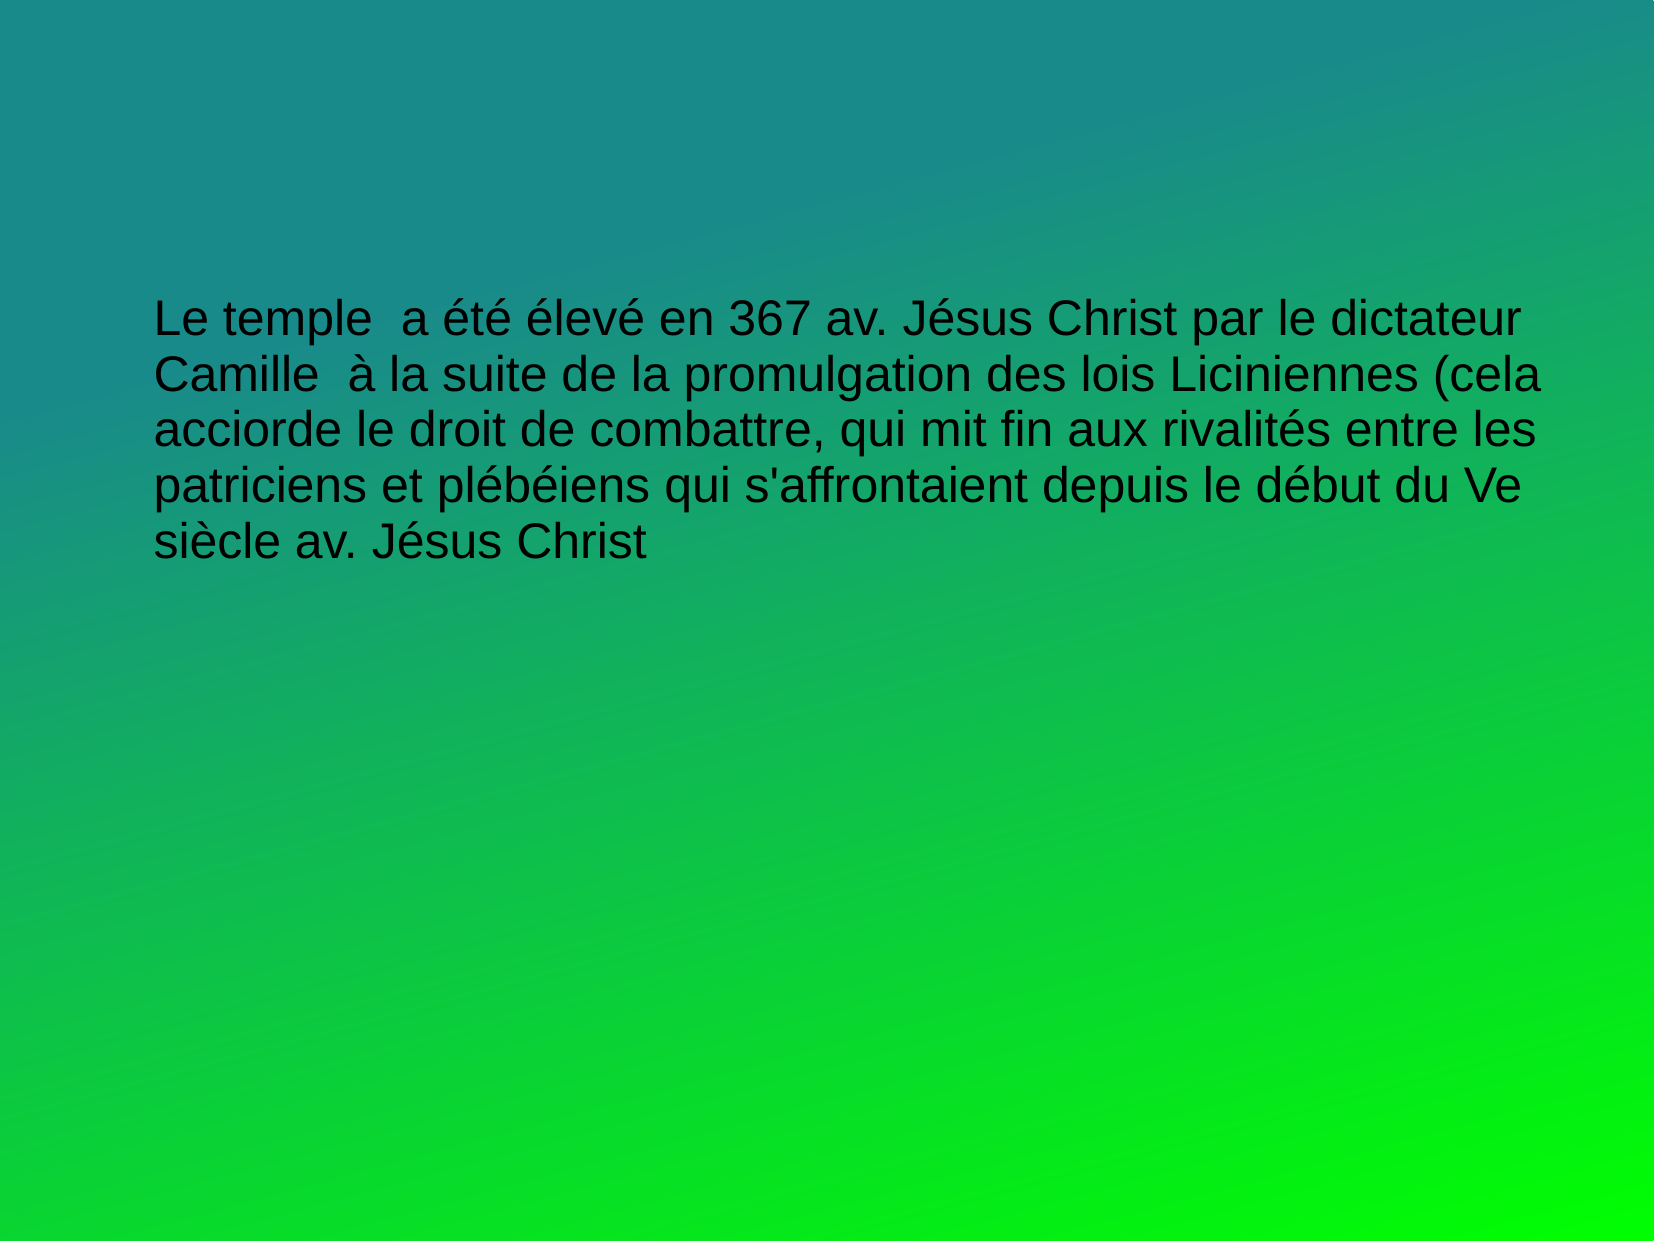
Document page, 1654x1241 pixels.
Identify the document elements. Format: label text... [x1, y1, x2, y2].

list Le temple a été élevé en 367 av. Jésus Christ par le dictateur Camille à la suite de la promulgation des lois Liciniennes (cela acciorde le droit de combattre, qui mit fin aux rivalités entre les patriciens et plébéiens qui s'affrontaient depuis le début du Ve siècle av. Jésus Christ [82, 290, 1571, 1109]
